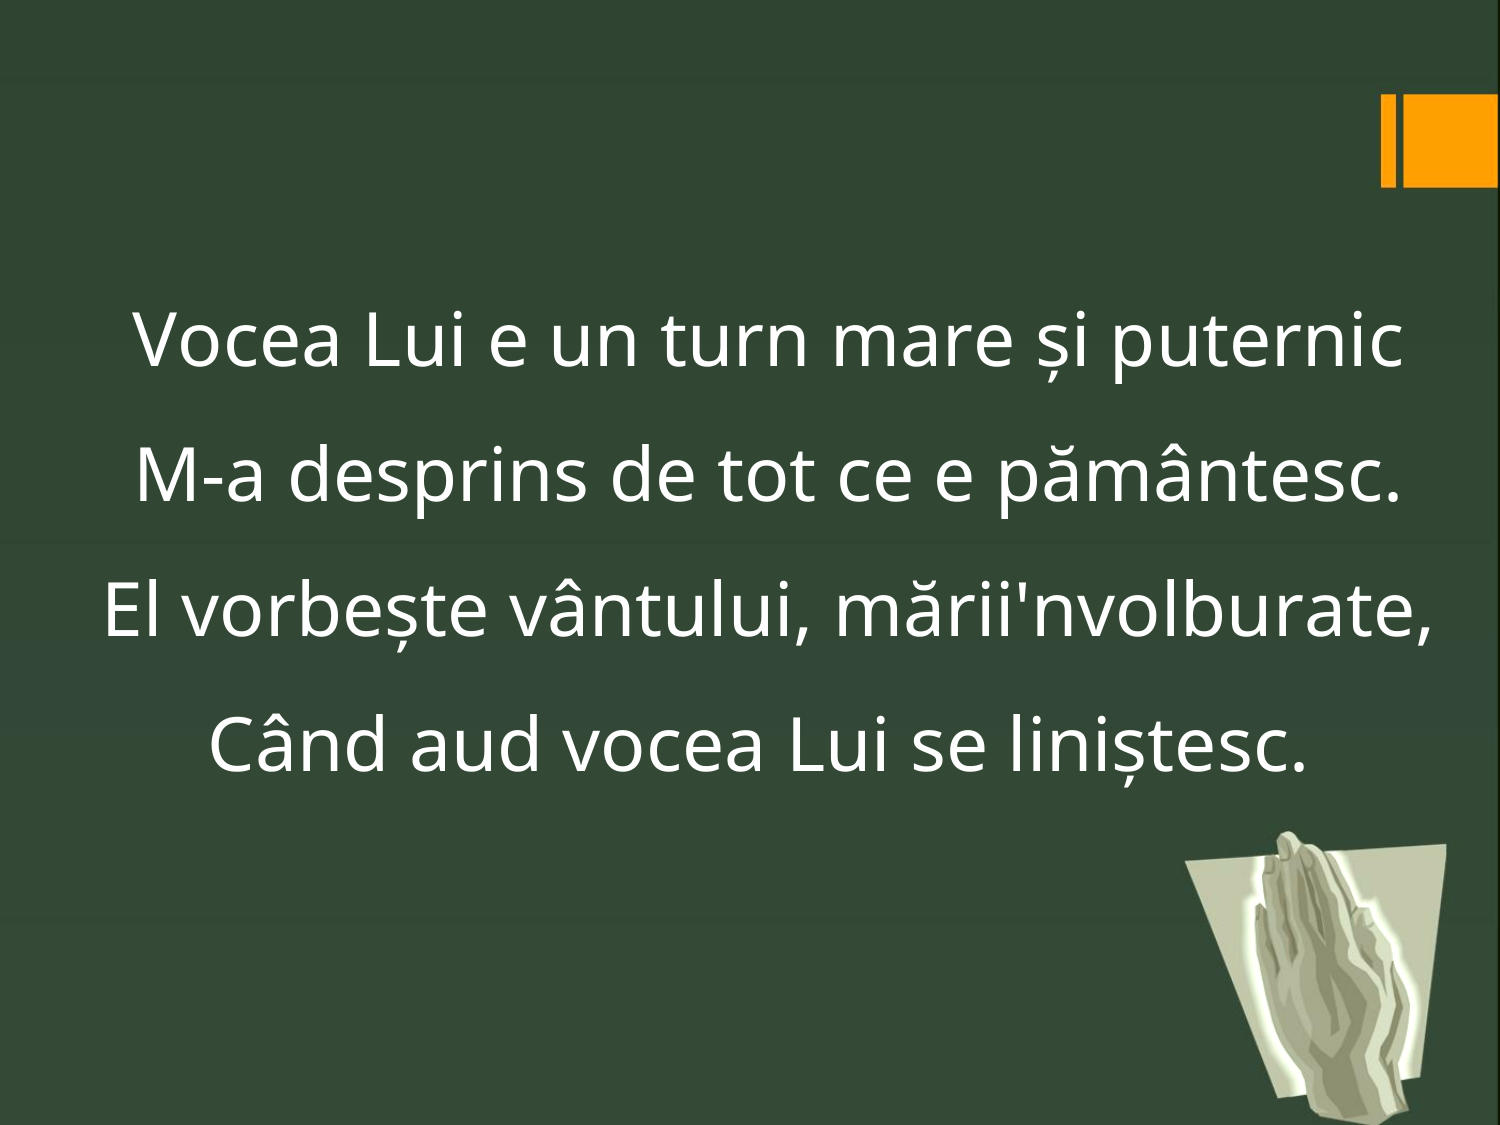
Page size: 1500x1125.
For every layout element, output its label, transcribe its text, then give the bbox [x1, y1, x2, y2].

picture [0, 0, 1500, 1125]
text_box Vocea Lui e un turn mare şi puternic M-a desprins de tot ce e pământesc. El vorbeşte vântului, mării'nvolburate, Când aud vocea Lui se liniştesc. [48, 238, 1489, 940]
